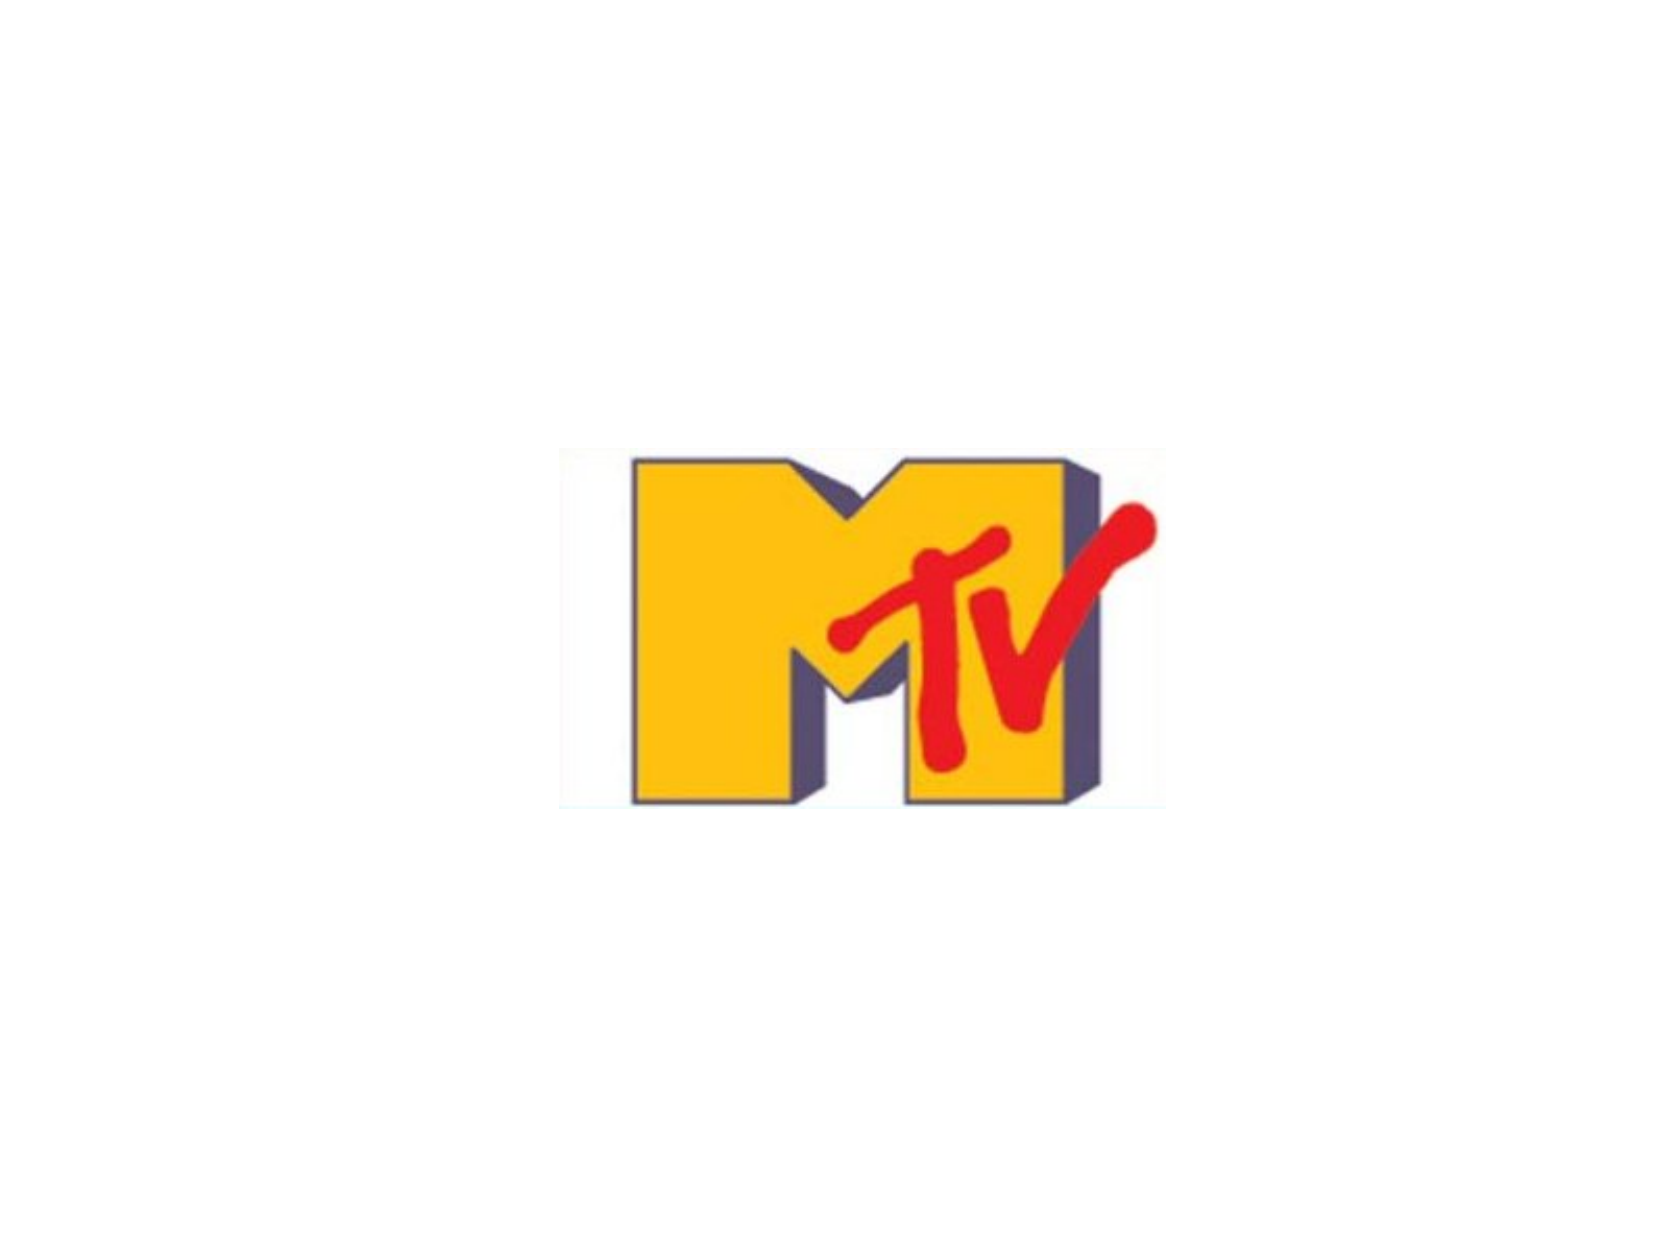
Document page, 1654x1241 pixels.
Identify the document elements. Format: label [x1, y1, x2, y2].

picture [559, 448, 1166, 809]
